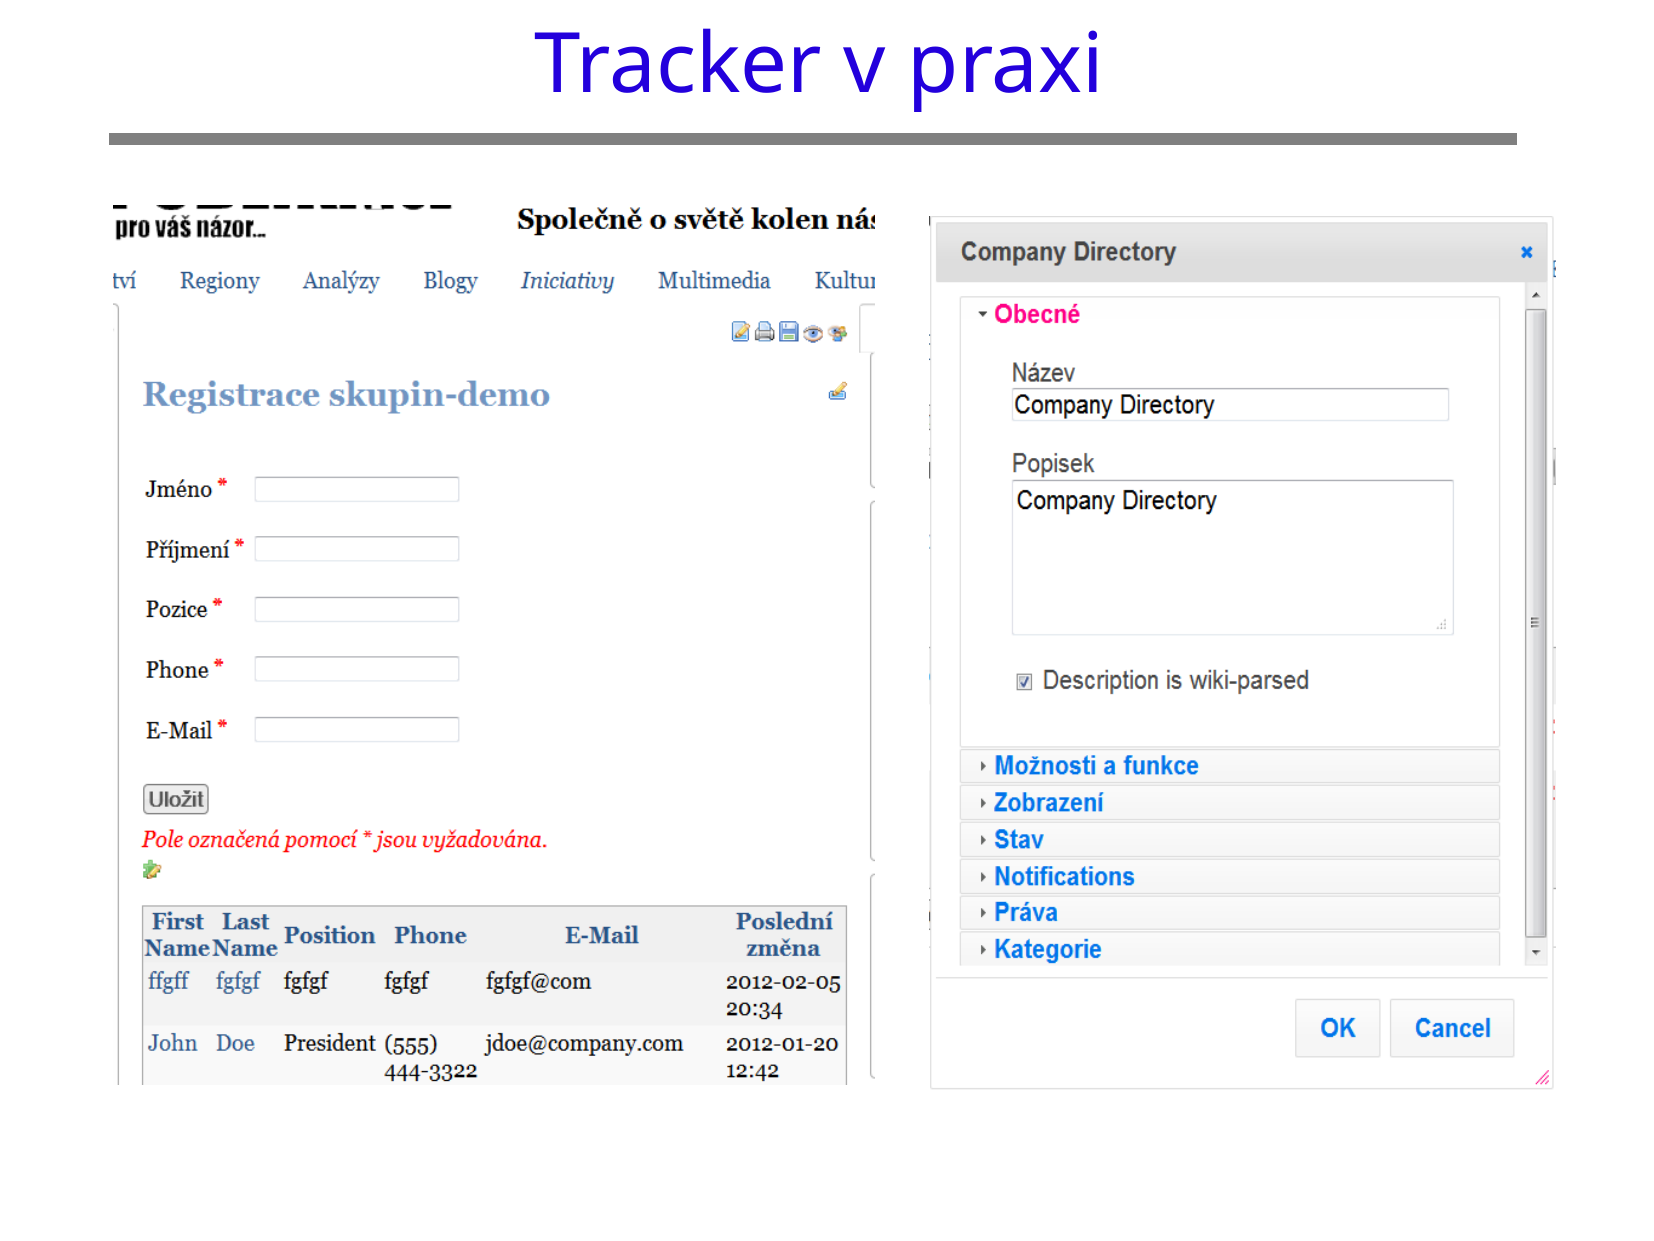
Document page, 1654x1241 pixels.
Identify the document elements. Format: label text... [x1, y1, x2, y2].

picture [113, 205, 875, 1085]
picture [929, 216, 1556, 1092]
title Tracker v praxi [75, 12, 1564, 109]
